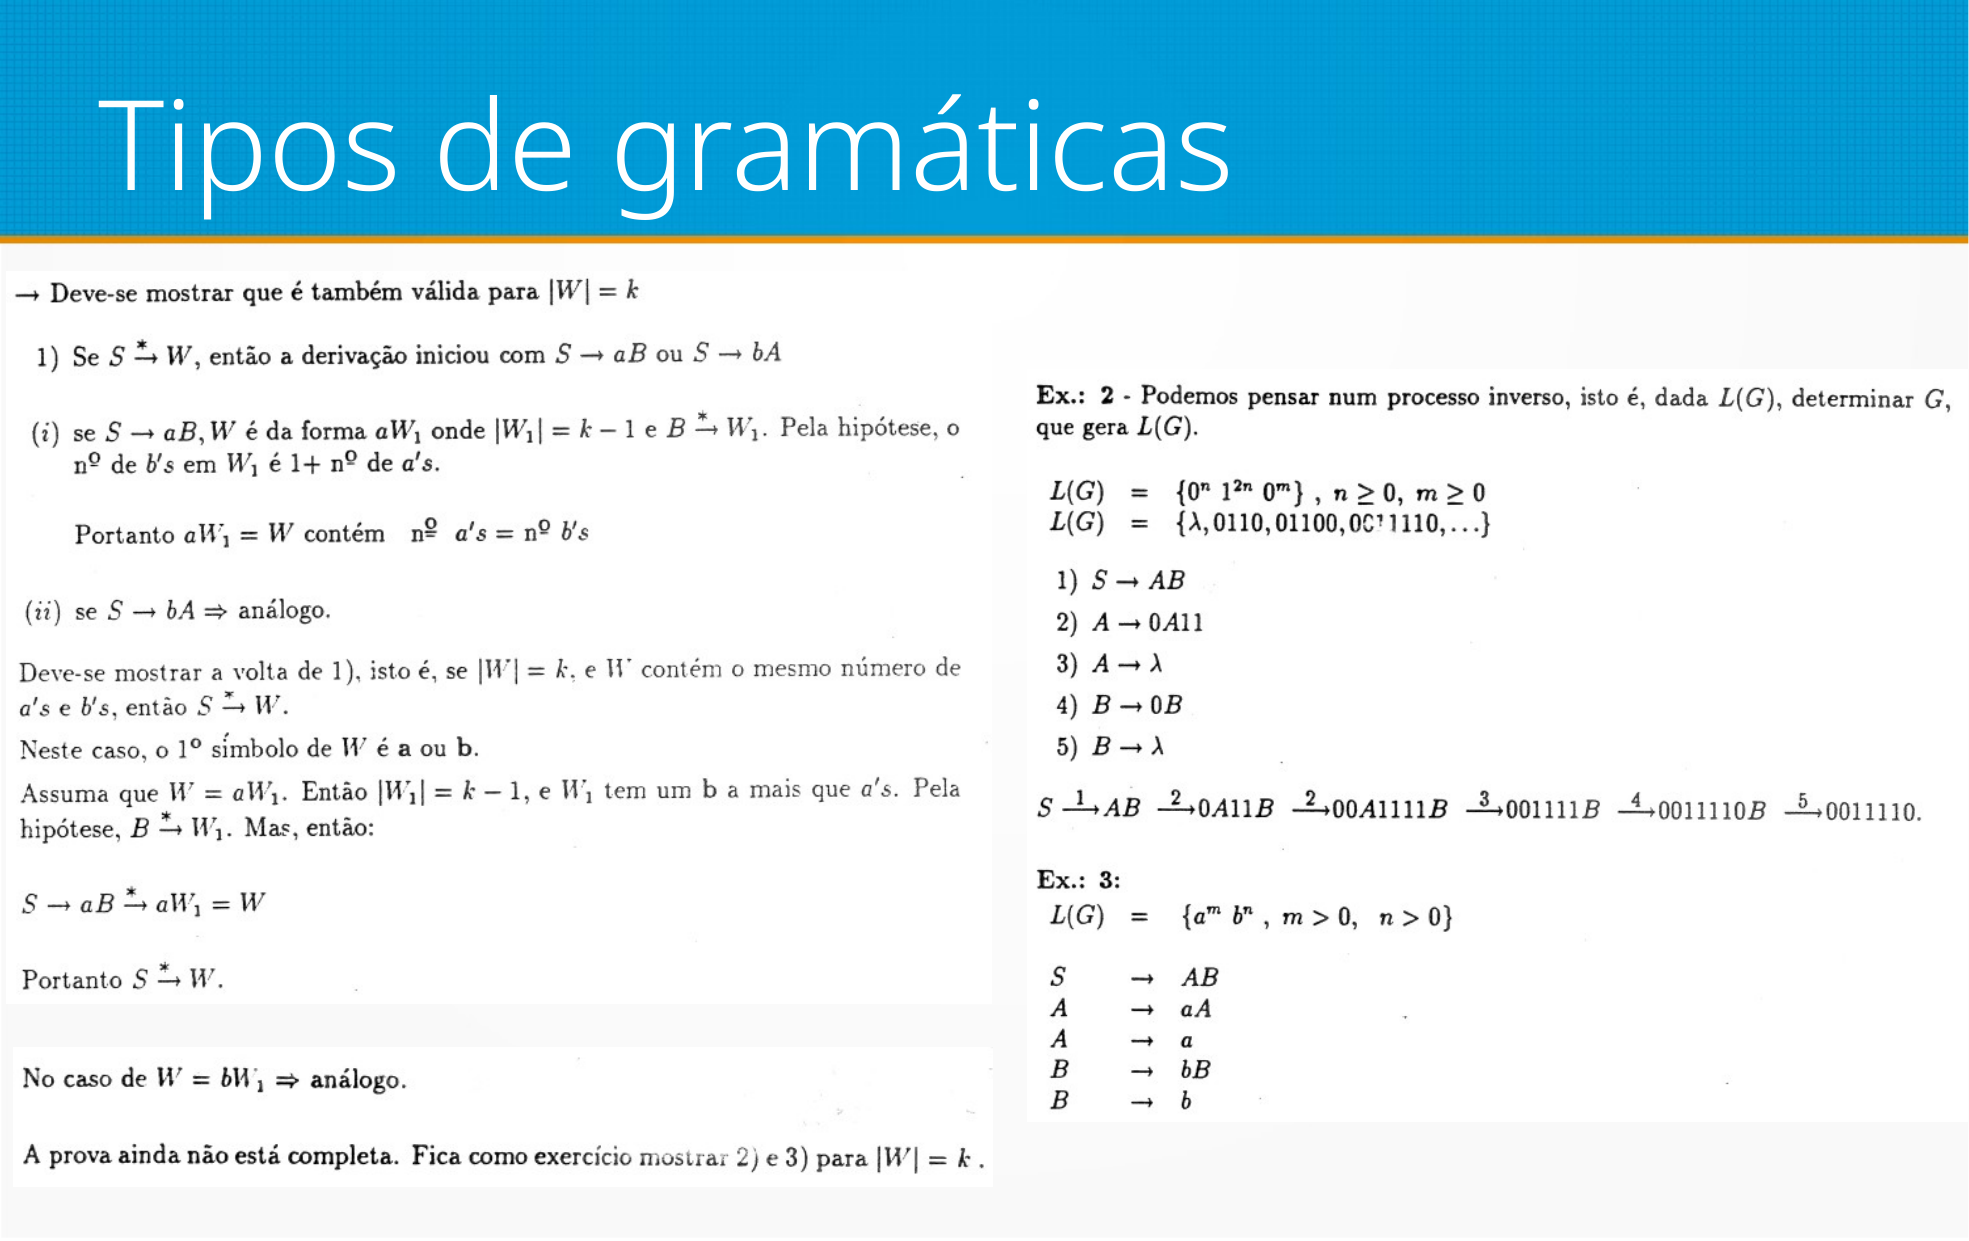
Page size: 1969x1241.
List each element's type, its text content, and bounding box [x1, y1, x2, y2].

picture [0, 233, 1969, 1241]
title Tipos de gramáticas [98, 19, 1870, 227]
